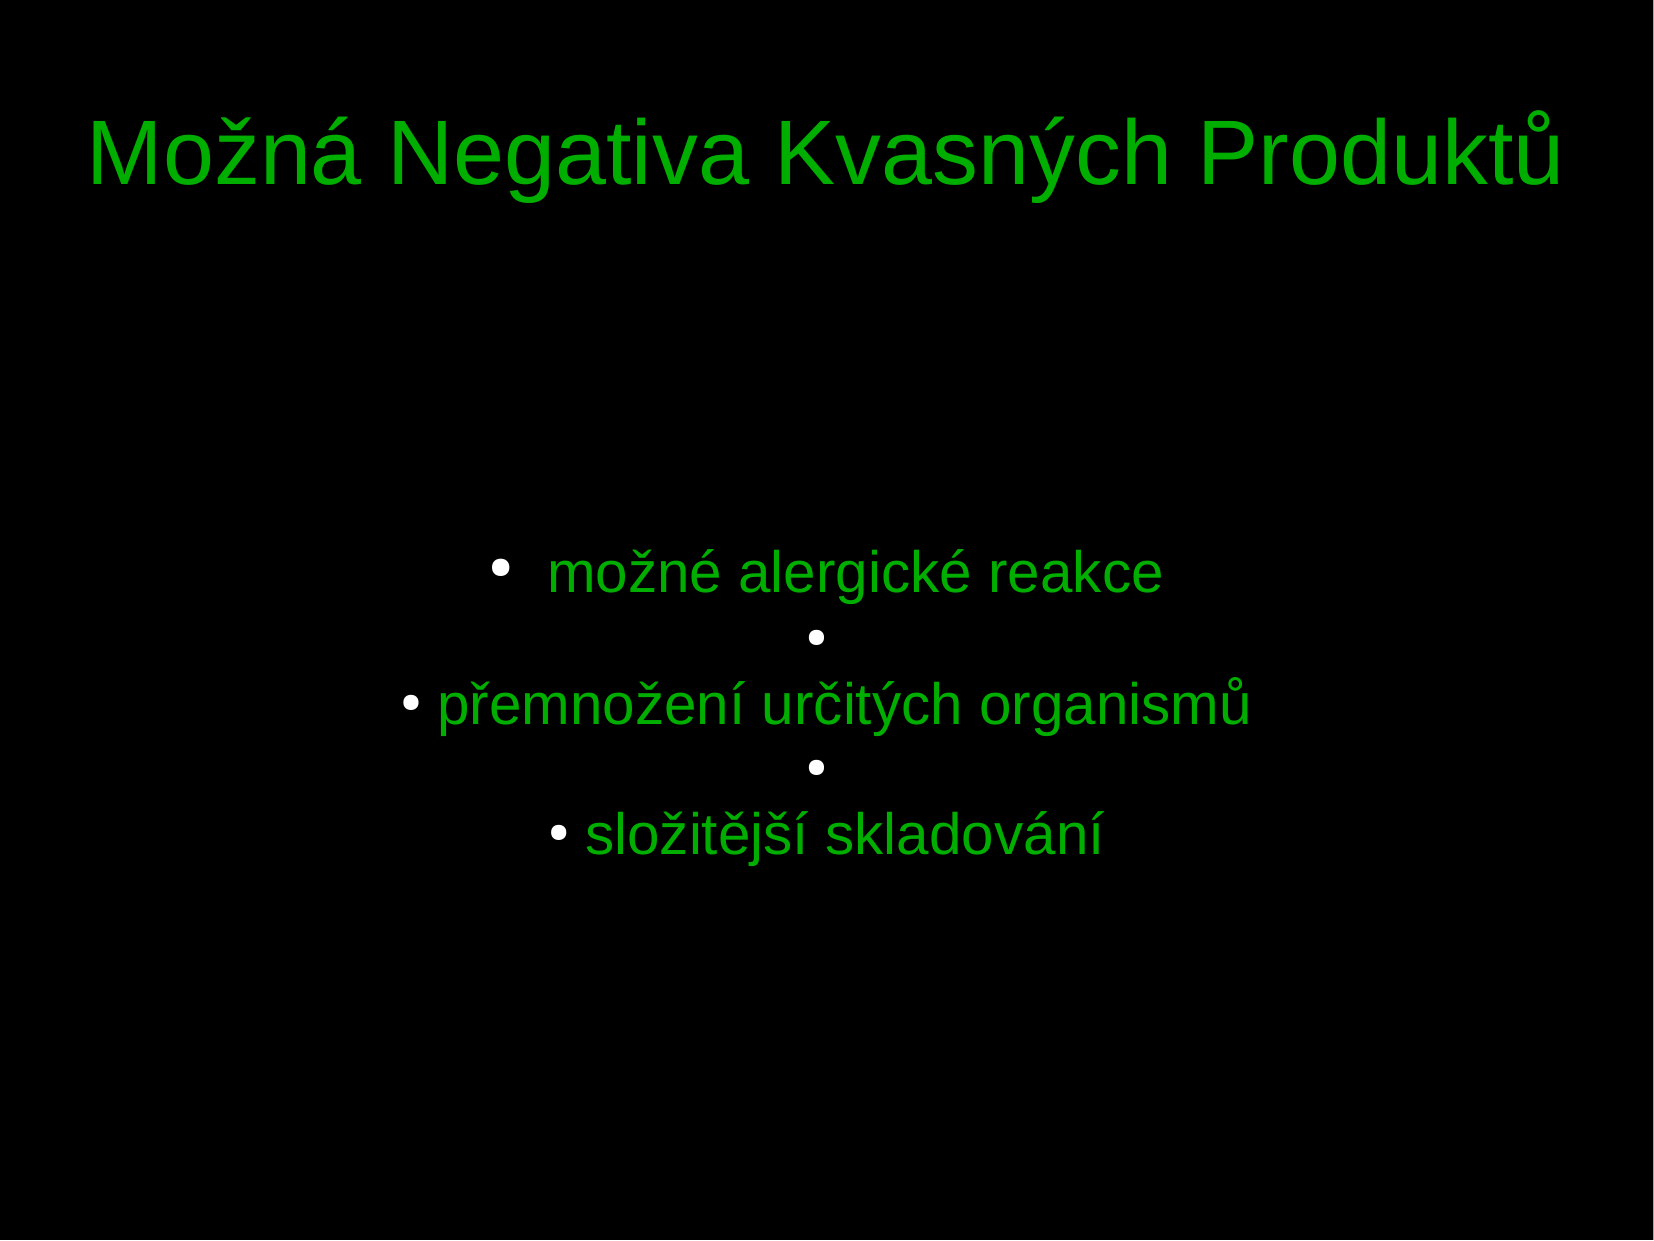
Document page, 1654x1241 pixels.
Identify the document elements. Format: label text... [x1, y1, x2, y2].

title Možná Negativa Kvasných Produktů [82, 56, 1571, 250]
subtitle možné alergické reakce přemnožení určitých organismů složitější skladování [82, 297, 1571, 1102]
